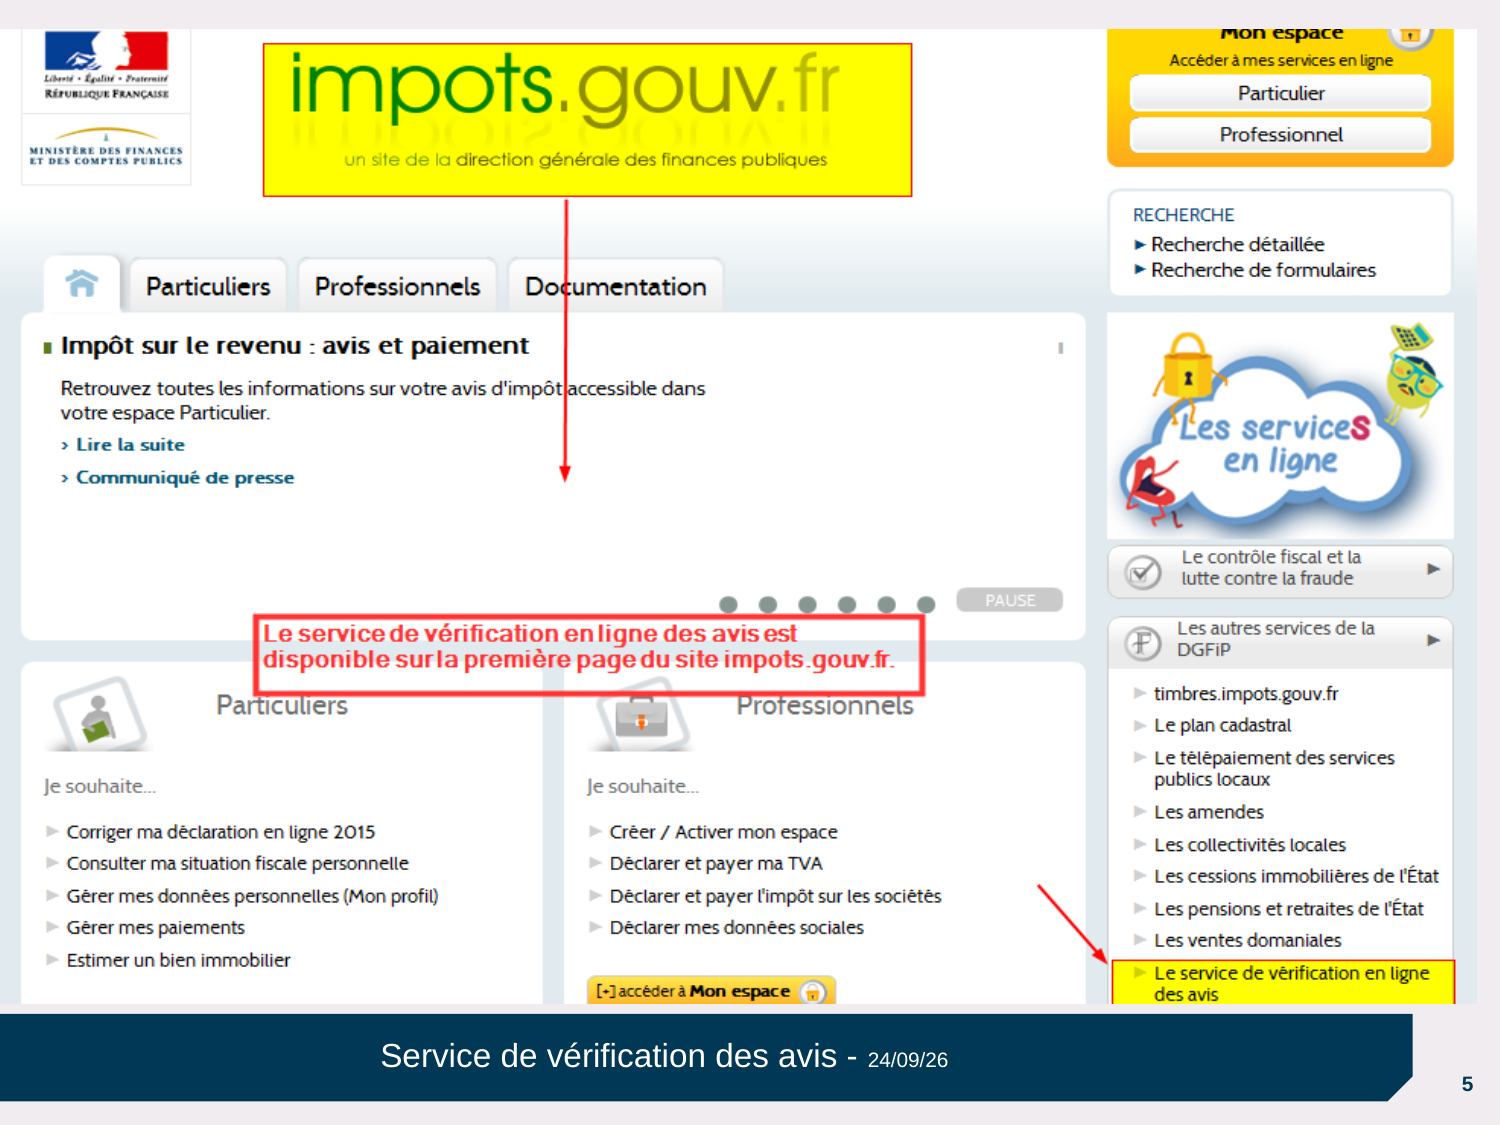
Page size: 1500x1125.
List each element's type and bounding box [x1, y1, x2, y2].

picture [0, 29, 1477, 1004]
